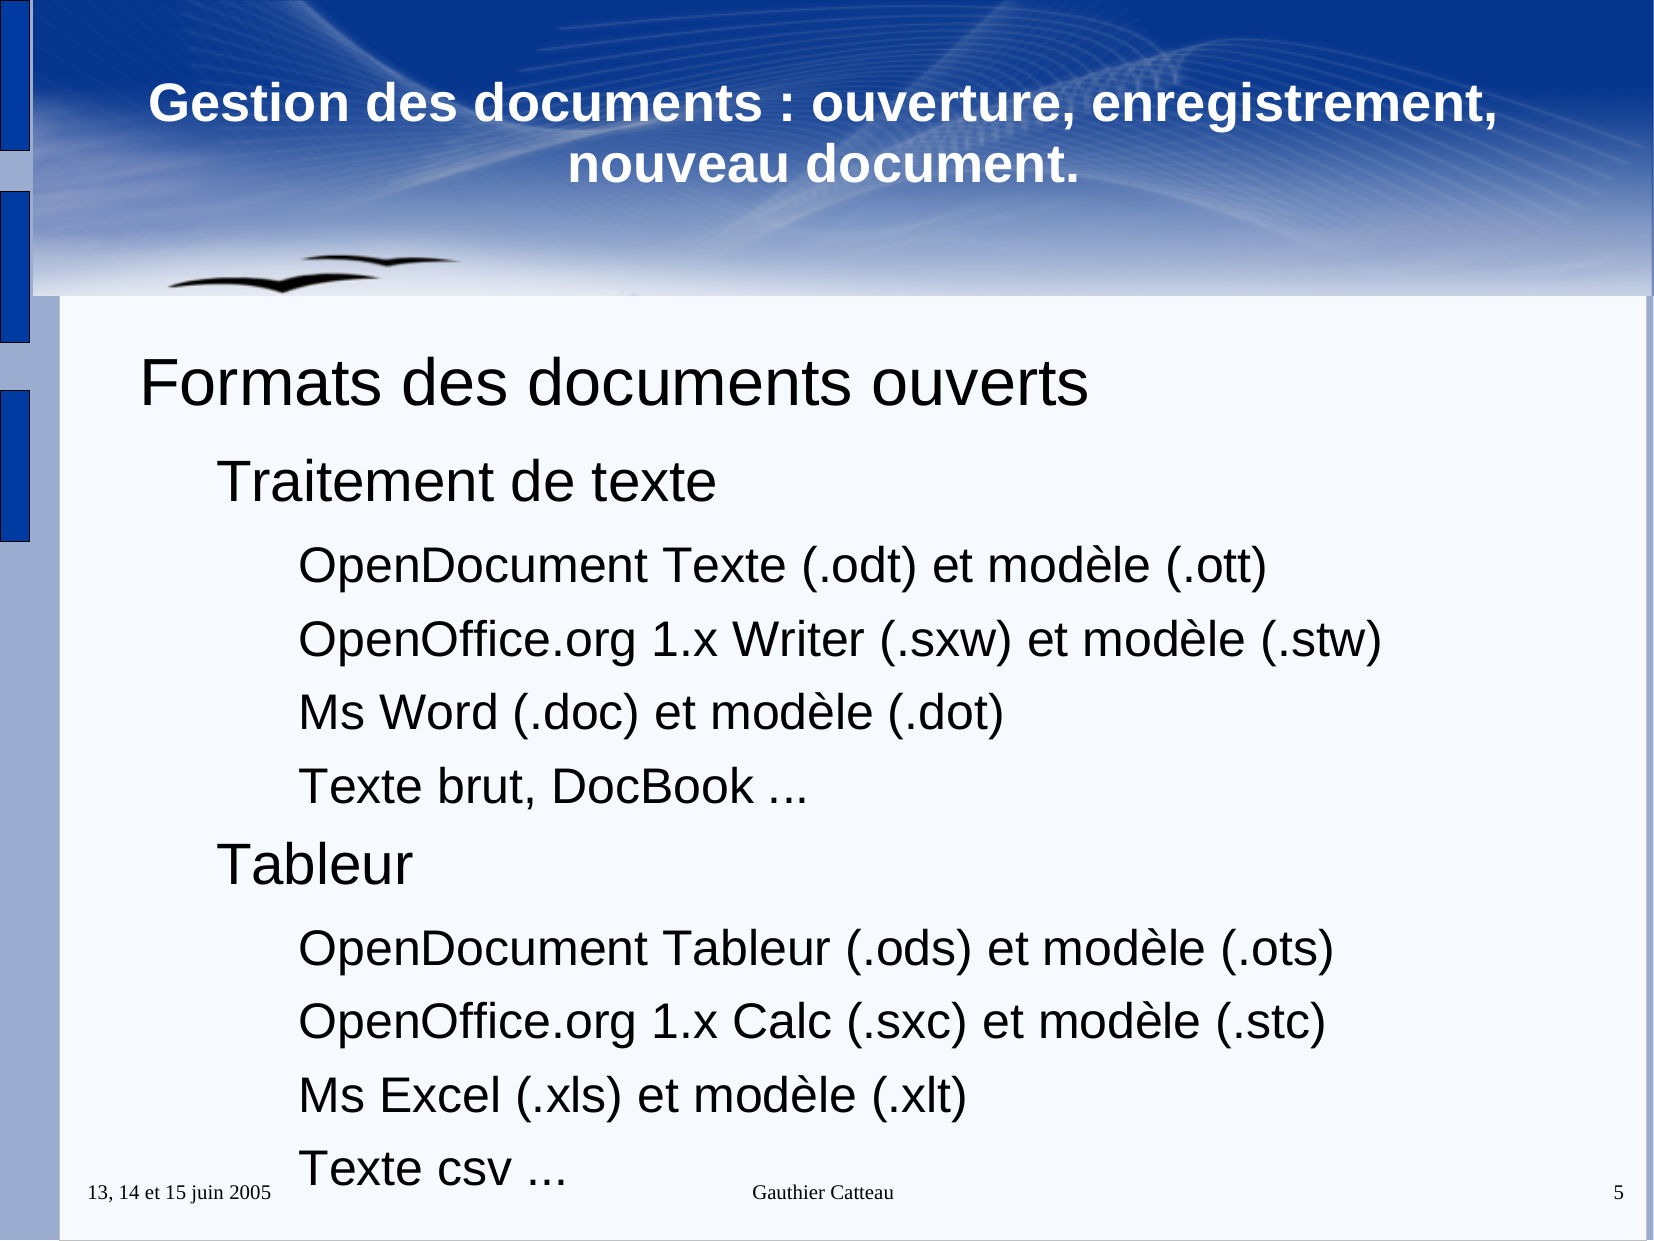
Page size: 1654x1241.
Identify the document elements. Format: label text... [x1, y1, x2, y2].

title Gestion des documents : ouverture, enregistrement, nouveau document. [118, 29, 1531, 237]
list Formats des documents ouverts Traitement de texte OpenDocument Texte (.odt) et modèle (.ott) OpenOffice.org 1.x Writer (.sxw) et modèle (.stw) Ms Word (.doc) et modèle (.dot) Texte brut, DocBook ... Tableur OpenDocument Tableur (.ods) et modèle (.ots) OpenOffice.org 1.x Calc (.sxc) et modèle (.stc) Ms Excel (.xls) et modèle (.xlt) Texte csv ... [121, 344, 1534, 1225]
picture [33, 0, 1654, 296]
